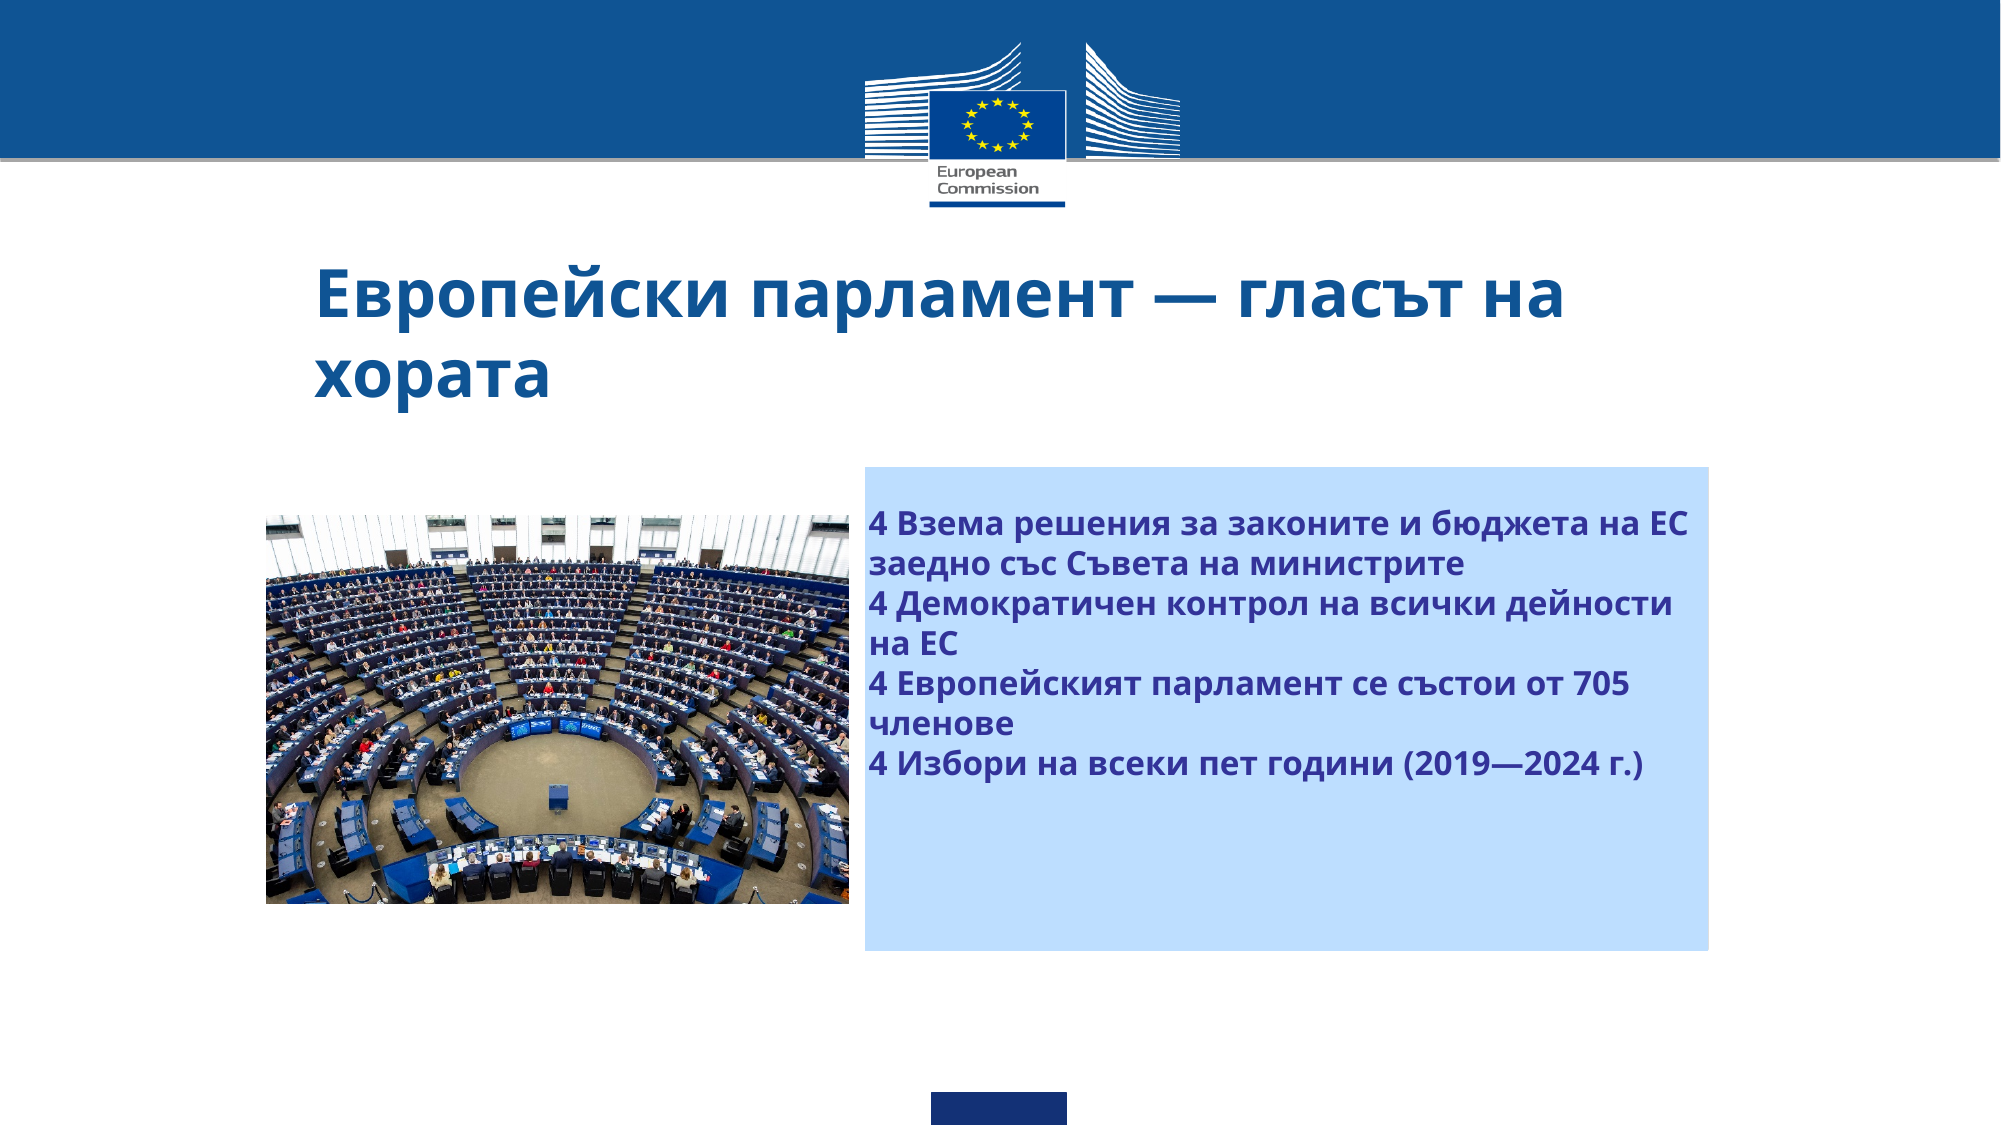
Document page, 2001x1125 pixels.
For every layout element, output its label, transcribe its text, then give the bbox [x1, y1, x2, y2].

text_box Европейски парламент — гласът на хората [299, 243, 1650, 398]
picture [266, 515, 849, 904]
text_box 4 Взема решения за законите и бюджета на ЕС заедно със Съвета на министрите 4 Демократичен контрол на всички дейности на ЕС 4 Европейският парламент се състои от 705 членове 4 Избори на всеки пет години (2019—2024 г.) [854, 329, 1719, 955]
